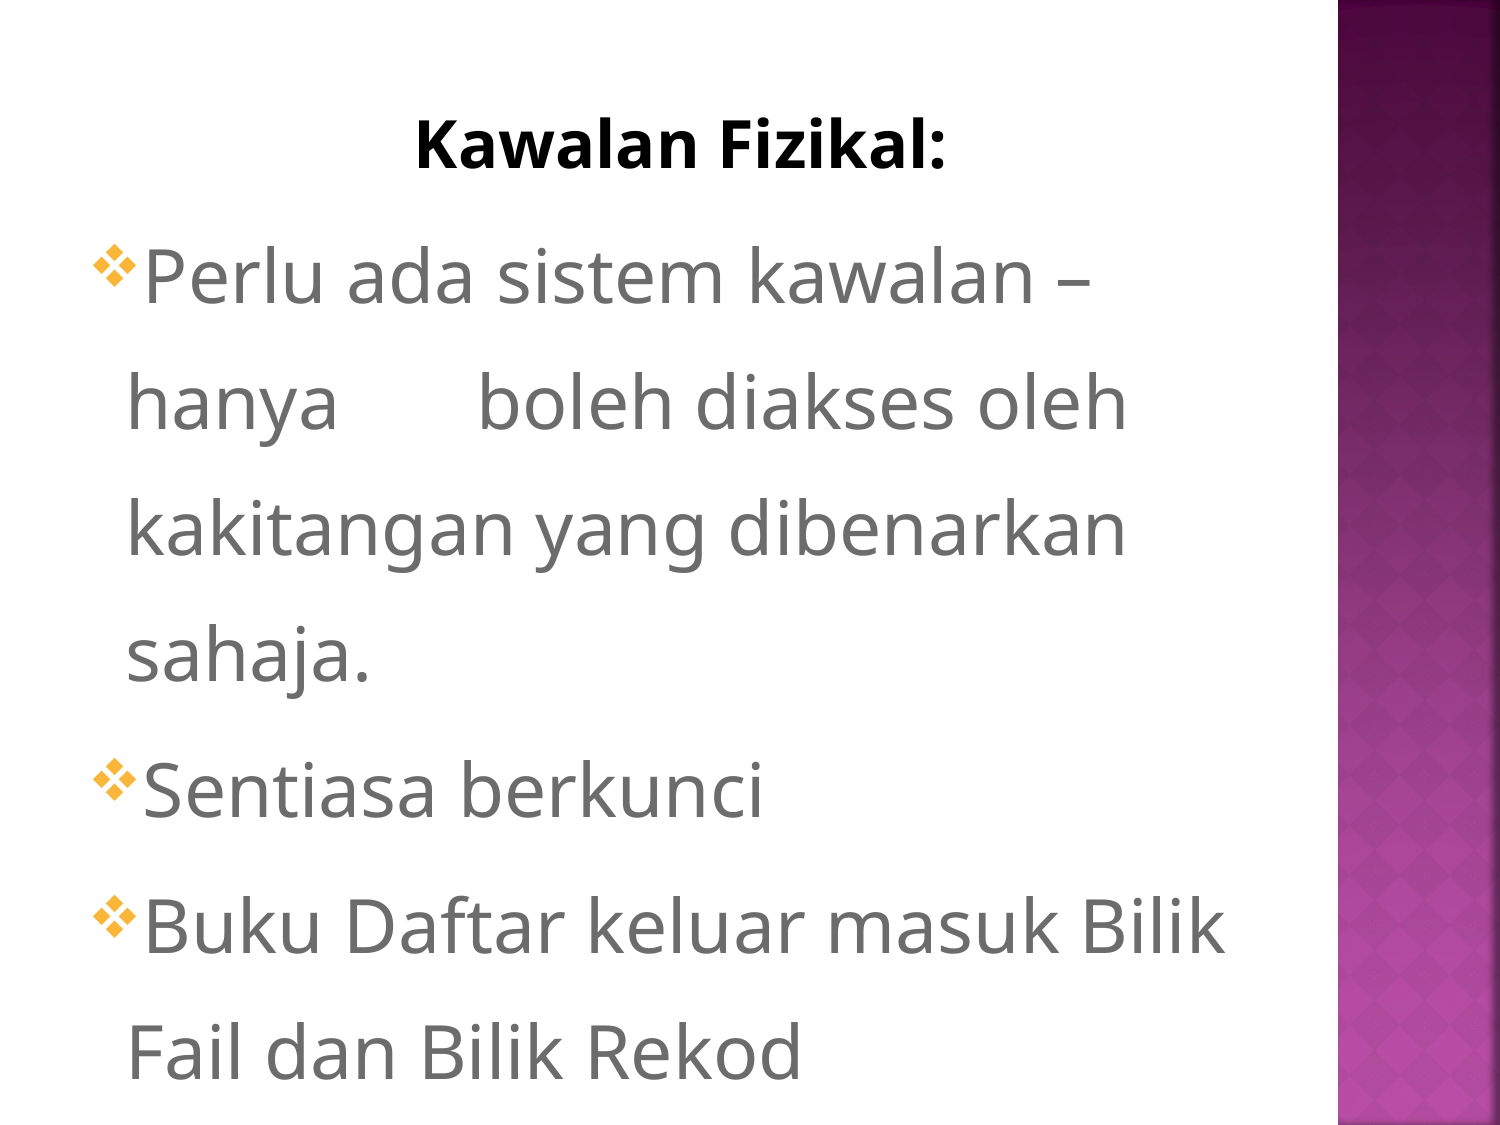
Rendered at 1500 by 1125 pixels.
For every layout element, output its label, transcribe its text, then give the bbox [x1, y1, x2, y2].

list Kawalan Fizikal: Perlu ada sistem kawalan – hanya boleh diakses oleh kakitangan yang dibenarkan sahaja. Sentiasa berkunci Buku Daftar keluar masuk Bilik Fail dan Bilik Rekod [24, 62, 1338, 1038]
picture [1338, 0, 1500, 1125]
